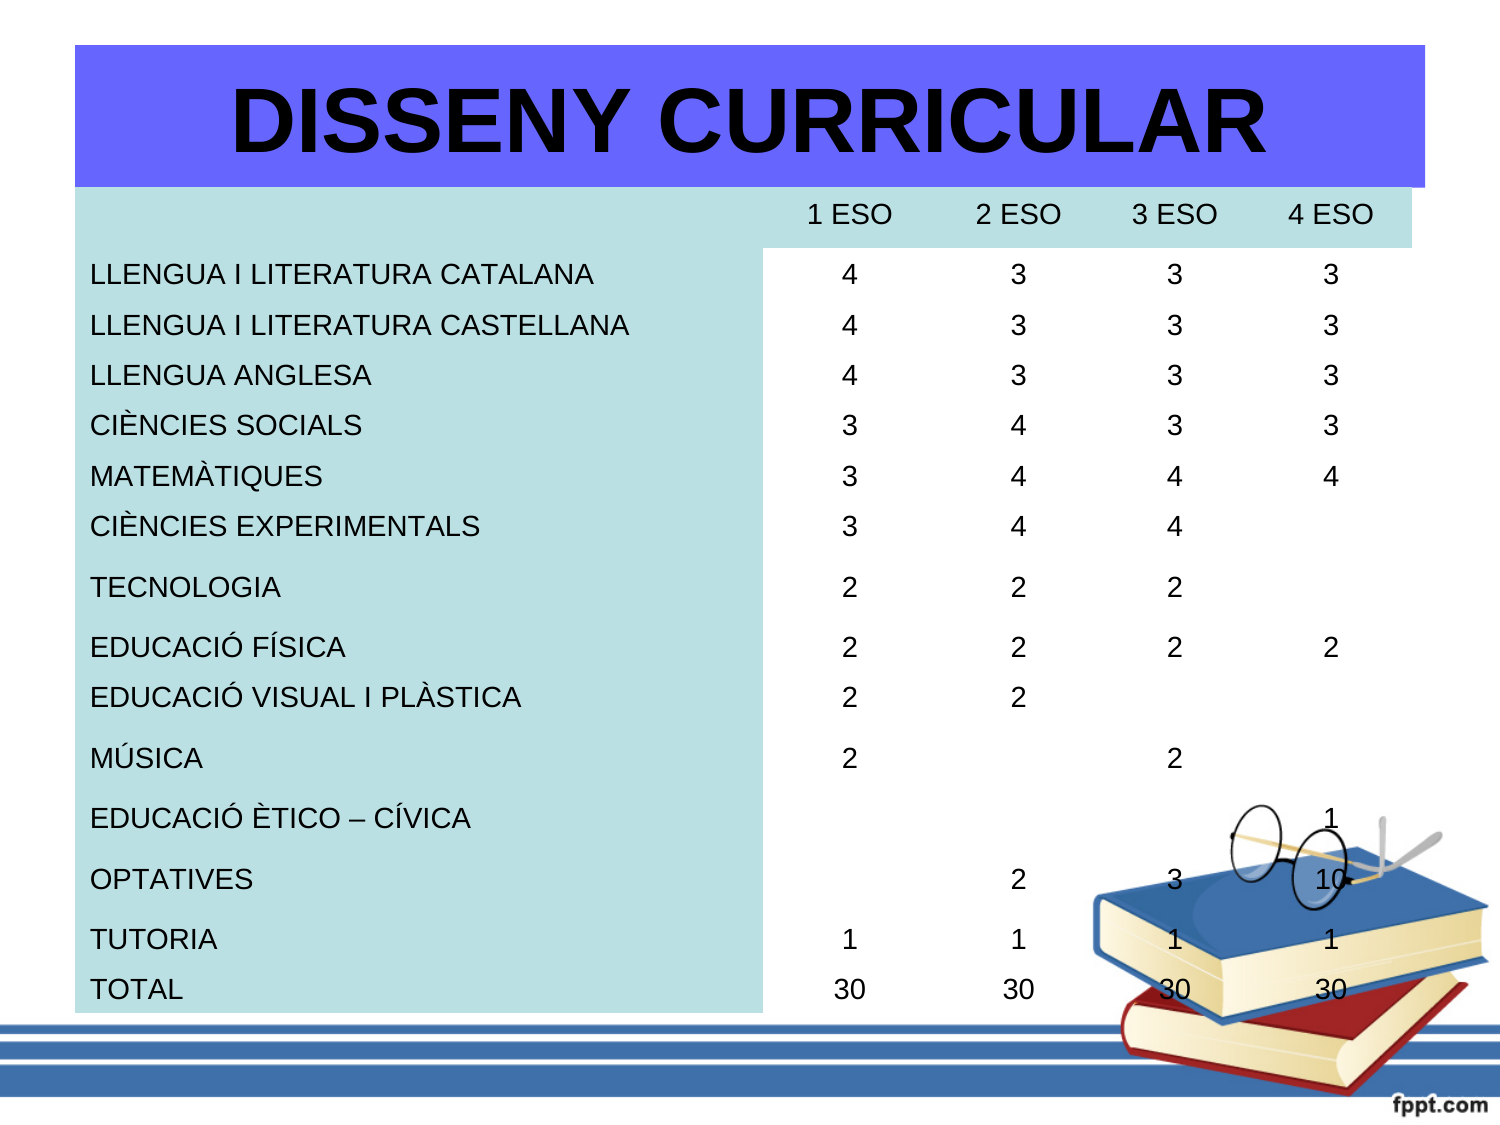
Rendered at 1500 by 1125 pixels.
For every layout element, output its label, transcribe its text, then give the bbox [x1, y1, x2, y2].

table_cell 30 [763, 963, 938, 1013]
table_cell EDUCACIÓ VISUAL I PLÀSTICA [75, 671, 763, 731]
table_cell 1 [1100, 913, 1250, 963]
table_cell 4 [1100, 500, 1250, 560]
table_cell 2 [763, 621, 938, 671]
table_cell 3 [938, 349, 1100, 399]
table_cell 4 [938, 399, 1100, 449]
table_cell 2 [763, 671, 938, 731]
table_cell 1 [938, 913, 1100, 963]
table_cell [938, 792, 1100, 852]
table_cell [938, 731, 1100, 792]
table_cell TUTORIA [75, 913, 763, 963]
table_cell 30 [938, 963, 1100, 1013]
table_cell OPTATIVES [75, 852, 763, 913]
table_cell [1100, 792, 1250, 852]
table_header 2 ESO [938, 187, 1100, 248]
table_cell TECNOLOGIA [75, 560, 763, 621]
table_header 3 ESO [1100, 187, 1250, 248]
table_cell 3 [1100, 349, 1250, 399]
table_cell CIÈNCIES SOCIALS [75, 399, 763, 449]
table_cell 3 [938, 298, 1100, 349]
table_cell 3 [1100, 248, 1250, 298]
table_cell 30 [1100, 963, 1250, 1013]
table_cell 4 [763, 248, 938, 298]
table_cell 3 [938, 248, 1100, 298]
table_cell 2 [938, 560, 1100, 621]
table_cell EDUCACIÓ FÍSICA [75, 621, 763, 671]
table_cell [1250, 731, 1412, 792]
table_cell MÚSICA [75, 731, 763, 792]
table_cell 3 [1250, 298, 1412, 349]
table_cell 2 [1100, 731, 1250, 792]
table_cell TOTAL [75, 963, 763, 1013]
table_cell 3 [1100, 852, 1250, 913]
table_cell 4 [1250, 449, 1412, 500]
table_cell [1250, 671, 1412, 731]
table_header 4 ESO [1250, 187, 1412, 248]
table_cell 3 [763, 449, 938, 500]
table_cell 2 [938, 671, 1100, 731]
table_cell 3 [1250, 349, 1412, 399]
table_cell 2 [938, 852, 1100, 913]
table_cell 3 [1100, 399, 1250, 449]
table_cell 3 [1250, 248, 1412, 298]
table_cell [763, 792, 938, 852]
table_cell 4 [1100, 449, 1250, 500]
table_cell 2 [938, 621, 1100, 671]
table_cell 1 [1250, 792, 1412, 852]
table_cell [763, 852, 938, 913]
table_cell 3 [1100, 298, 1250, 349]
table_header [75, 187, 763, 248]
table_cell 2 [763, 731, 938, 792]
table_cell 4 [763, 298, 938, 349]
table_cell 10 [1250, 852, 1412, 913]
table_cell 4 [763, 349, 938, 399]
table_cell CIÈNCIES EXPERIMENTALS [75, 500, 763, 560]
table_cell 3 [763, 399, 938, 449]
table_cell 1 [1250, 913, 1412, 963]
table_cell 2 [1250, 621, 1412, 671]
table_cell 30 [1250, 963, 1412, 1013]
table_cell EDUCACIÓ ÈTICO – CÍVICA [75, 792, 763, 852]
table_cell [1250, 560, 1412, 621]
table_cell 2 [1100, 560, 1250, 621]
table_cell 4 [938, 500, 1100, 560]
table_cell MATEMÀTIQUES [75, 449, 763, 500]
title DISSENY CURRICULAR [75, 45, 1426, 188]
table_header 1 ESO [763, 187, 938, 248]
picture [0, 0, 1500, 1125]
table_cell 3 [763, 500, 938, 560]
table_cell 2 [763, 560, 938, 621]
table_cell [1100, 671, 1250, 731]
table_cell 2 [1100, 621, 1250, 671]
table_cell LLENGUA I LITERATURA CATALANA [75, 248, 763, 298]
table_cell [1250, 500, 1412, 560]
table_cell 4 [938, 449, 1100, 500]
table_cell LLENGUA I LITERATURA CASTELLANA [75, 298, 763, 349]
table_cell 1 [763, 913, 938, 963]
table_cell LLENGUA ANGLESA [75, 349, 763, 399]
table_cell 3 [1250, 399, 1412, 449]
